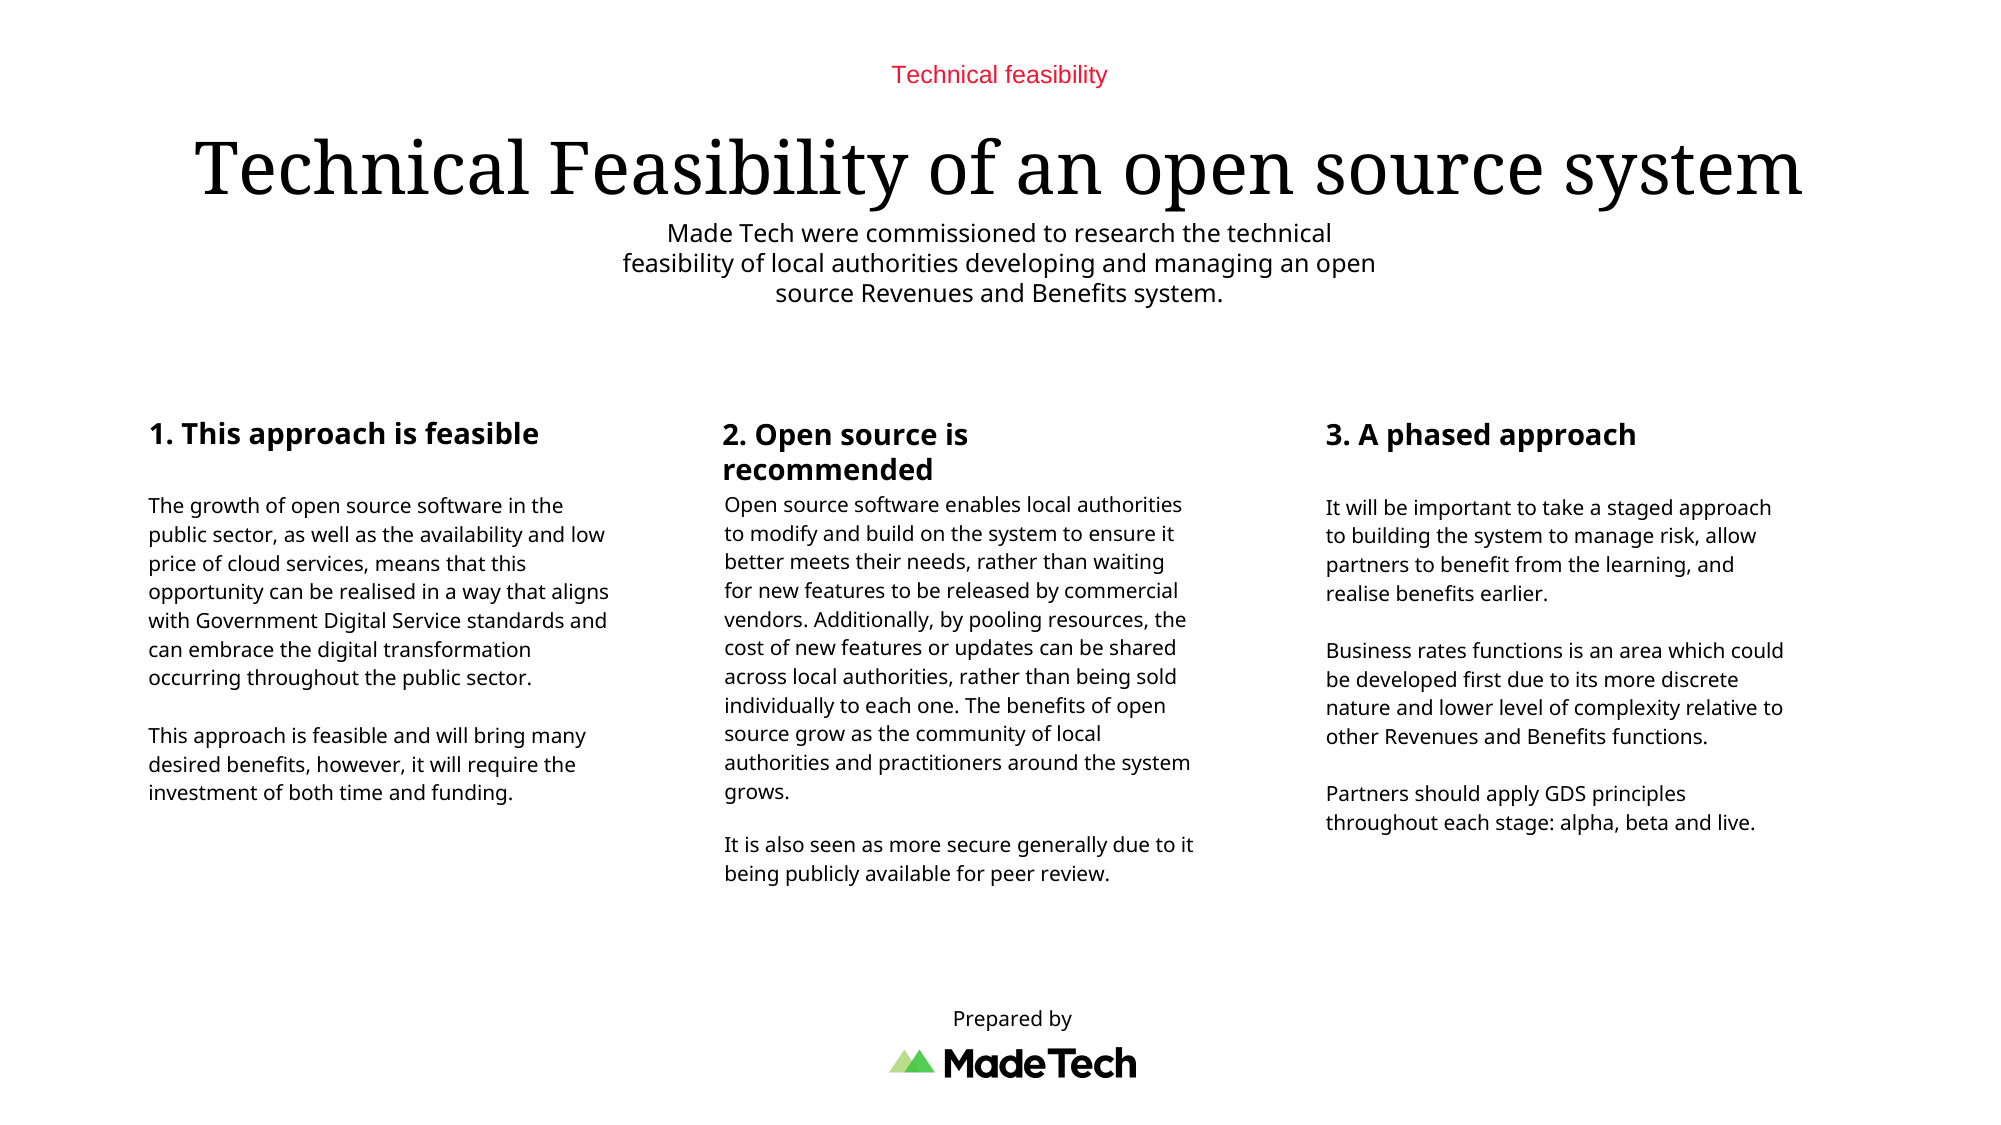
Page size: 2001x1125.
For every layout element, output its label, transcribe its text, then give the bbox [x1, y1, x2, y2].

text_box Technical feasibility [864, 55, 1136, 94]
text_box Made Tech were commissioned to research the technical feasibility of local authorities developing and managing an open source Revenues and Benefits system. [609, 210, 1391, 310]
text_box 3. A phased approach [1318, 409, 1793, 519]
picture [889, 1047, 1136, 1078]
text_box The growth of open source software in the public sector, as well as the availability and low price of cloud services, means that this opportunity can be realised in a way that aligns with Government Digital Service standards and can embrace the digital transformation occurring throughout the public sector. This approach is feasible and will bring many desired benefits, however, it will require the investment of both time and funding. [140, 481, 635, 1116]
text_box Prepared by [897, 997, 1128, 1036]
text_box It will be important to take a staged approach to building the system to manage risk, allow partners to benefit from the learning, and realise benefits earlier. Business rates functions is an area which could be developed first due to its more discrete nature and lower level of complexity relative to other Revenues and Benefits functions. Partners should apply GDS principles throughout each stage: alpha, beta and live. [1318, 482, 1803, 1125]
text_box Technical Feasibility of an open source system [83, 110, 1917, 220]
text_box Open source software enables local authorities to modify and build on the system to ensure it better meets their needs, rather than waiting for new features to be released by commercial vendors. Additionally, by pooling resources, the cost of new features or updates can be shared across local authorities, rather than being sold individually to each one. The benefits of open source grow as the community of local authorities and practitioners around the system grows. It is also seen as more secure generally due to it being publicly available for peer review. [716, 480, 1204, 1125]
text_box 1. This approach is feasible [140, 408, 610, 518]
text_box 2. Open source is recommended [714, 409, 1195, 517]
